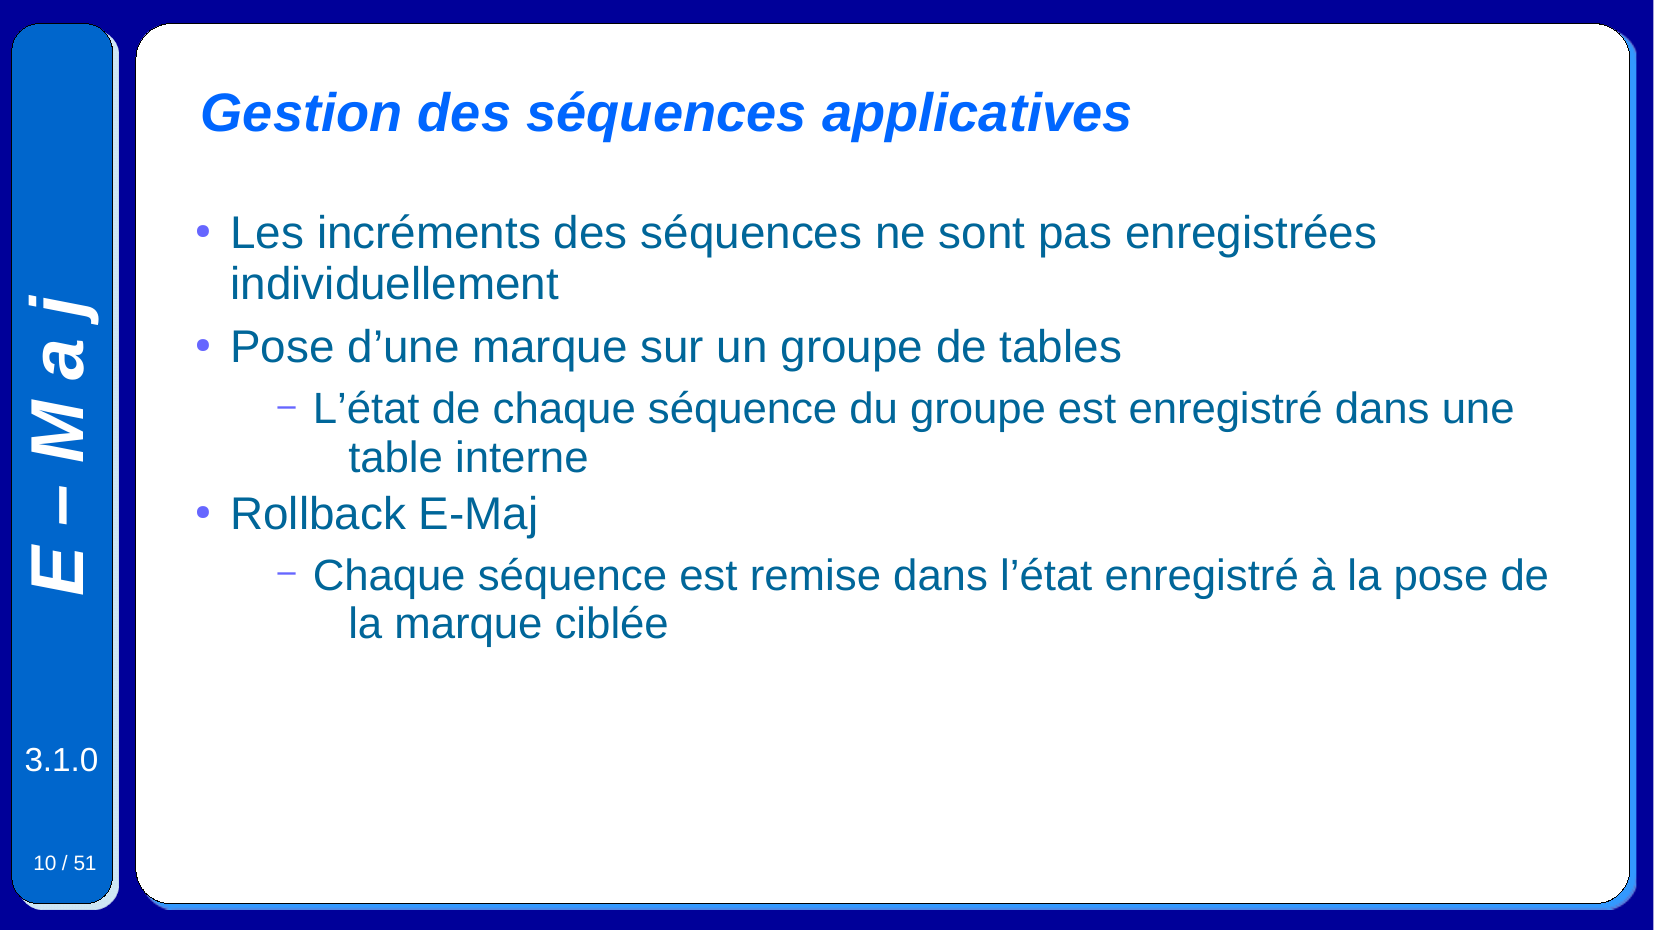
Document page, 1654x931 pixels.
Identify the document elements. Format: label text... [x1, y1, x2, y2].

list Les incréments des séquences ne sont pas enregistrées individuellement Pose d’une marque sur un groupe de tables L’état de chaque séquence du groupe est enregistré dans une table interne Rollback E-Maj Chaque séquence est remise dans l’état enregistré à la pose de la marque ciblée [177, 206, 1587, 827]
title Gestion des séquences applicatives [200, 34, 1575, 191]
